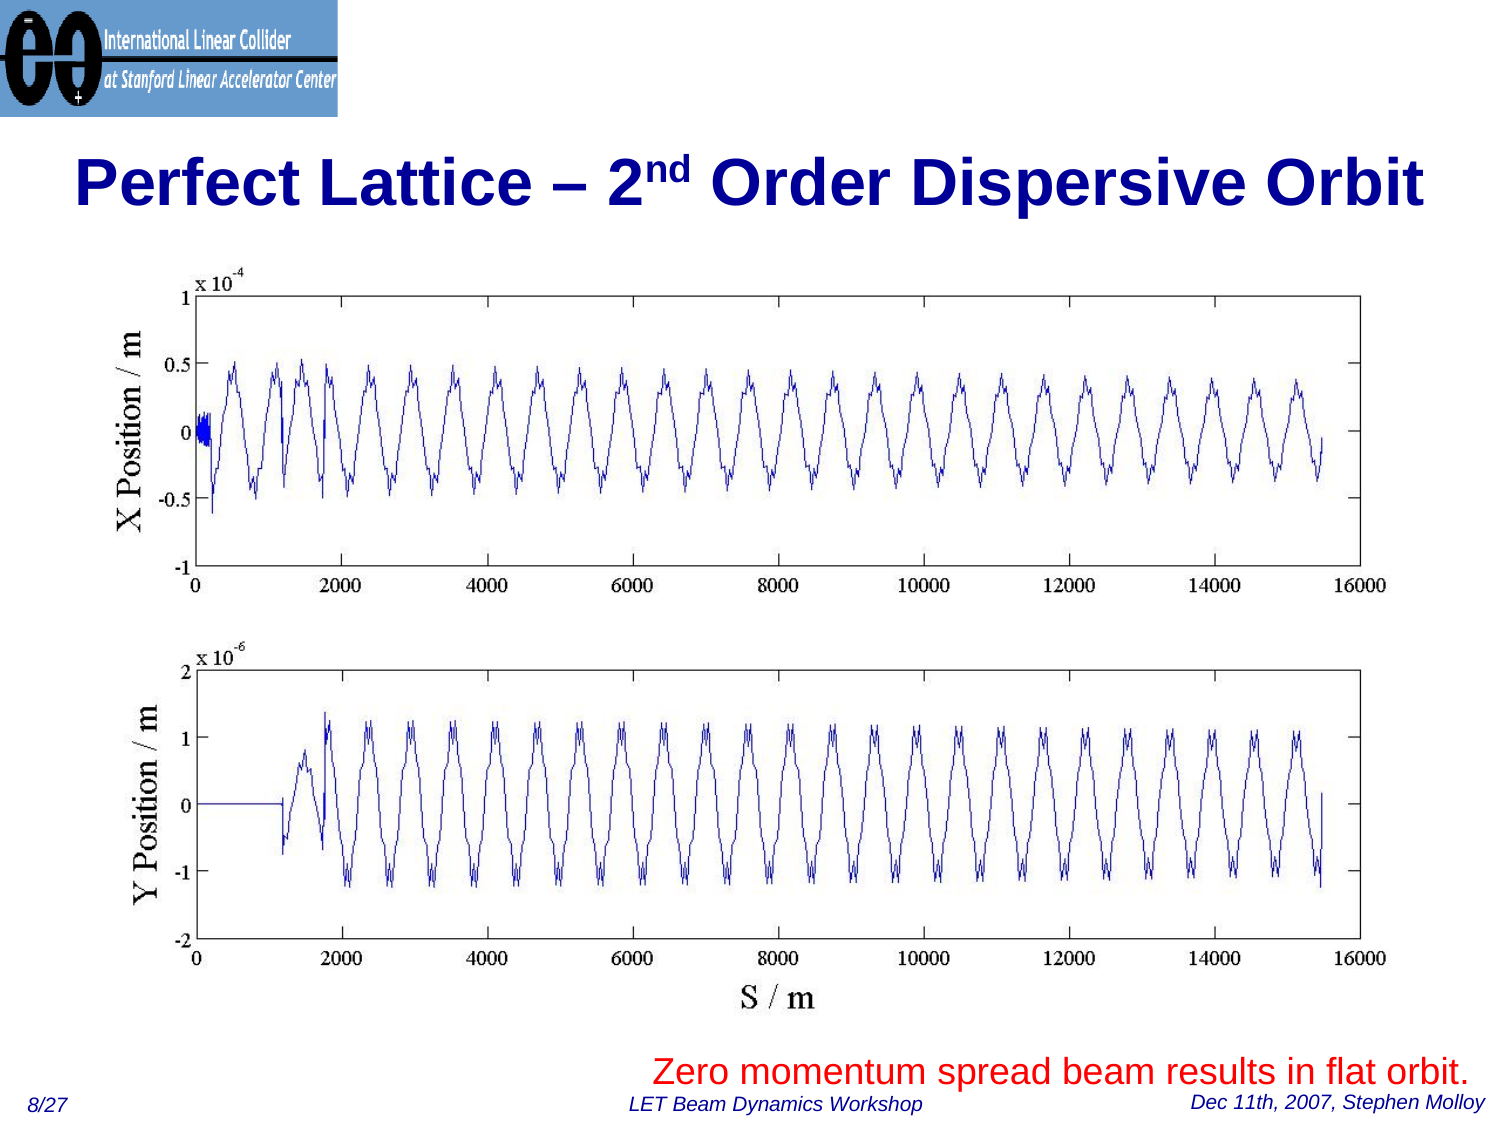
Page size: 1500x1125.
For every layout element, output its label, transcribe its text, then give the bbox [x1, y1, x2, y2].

picture [2, 237, 1500, 1025]
title Perfect Lattice – 2nd Order Dispersive Orbit [37, 112, 1463, 237]
picture [0, 0, 338, 117]
text_box Zero momentum spread beam results in flat orbit. [637, 1050, 1500, 1107]
